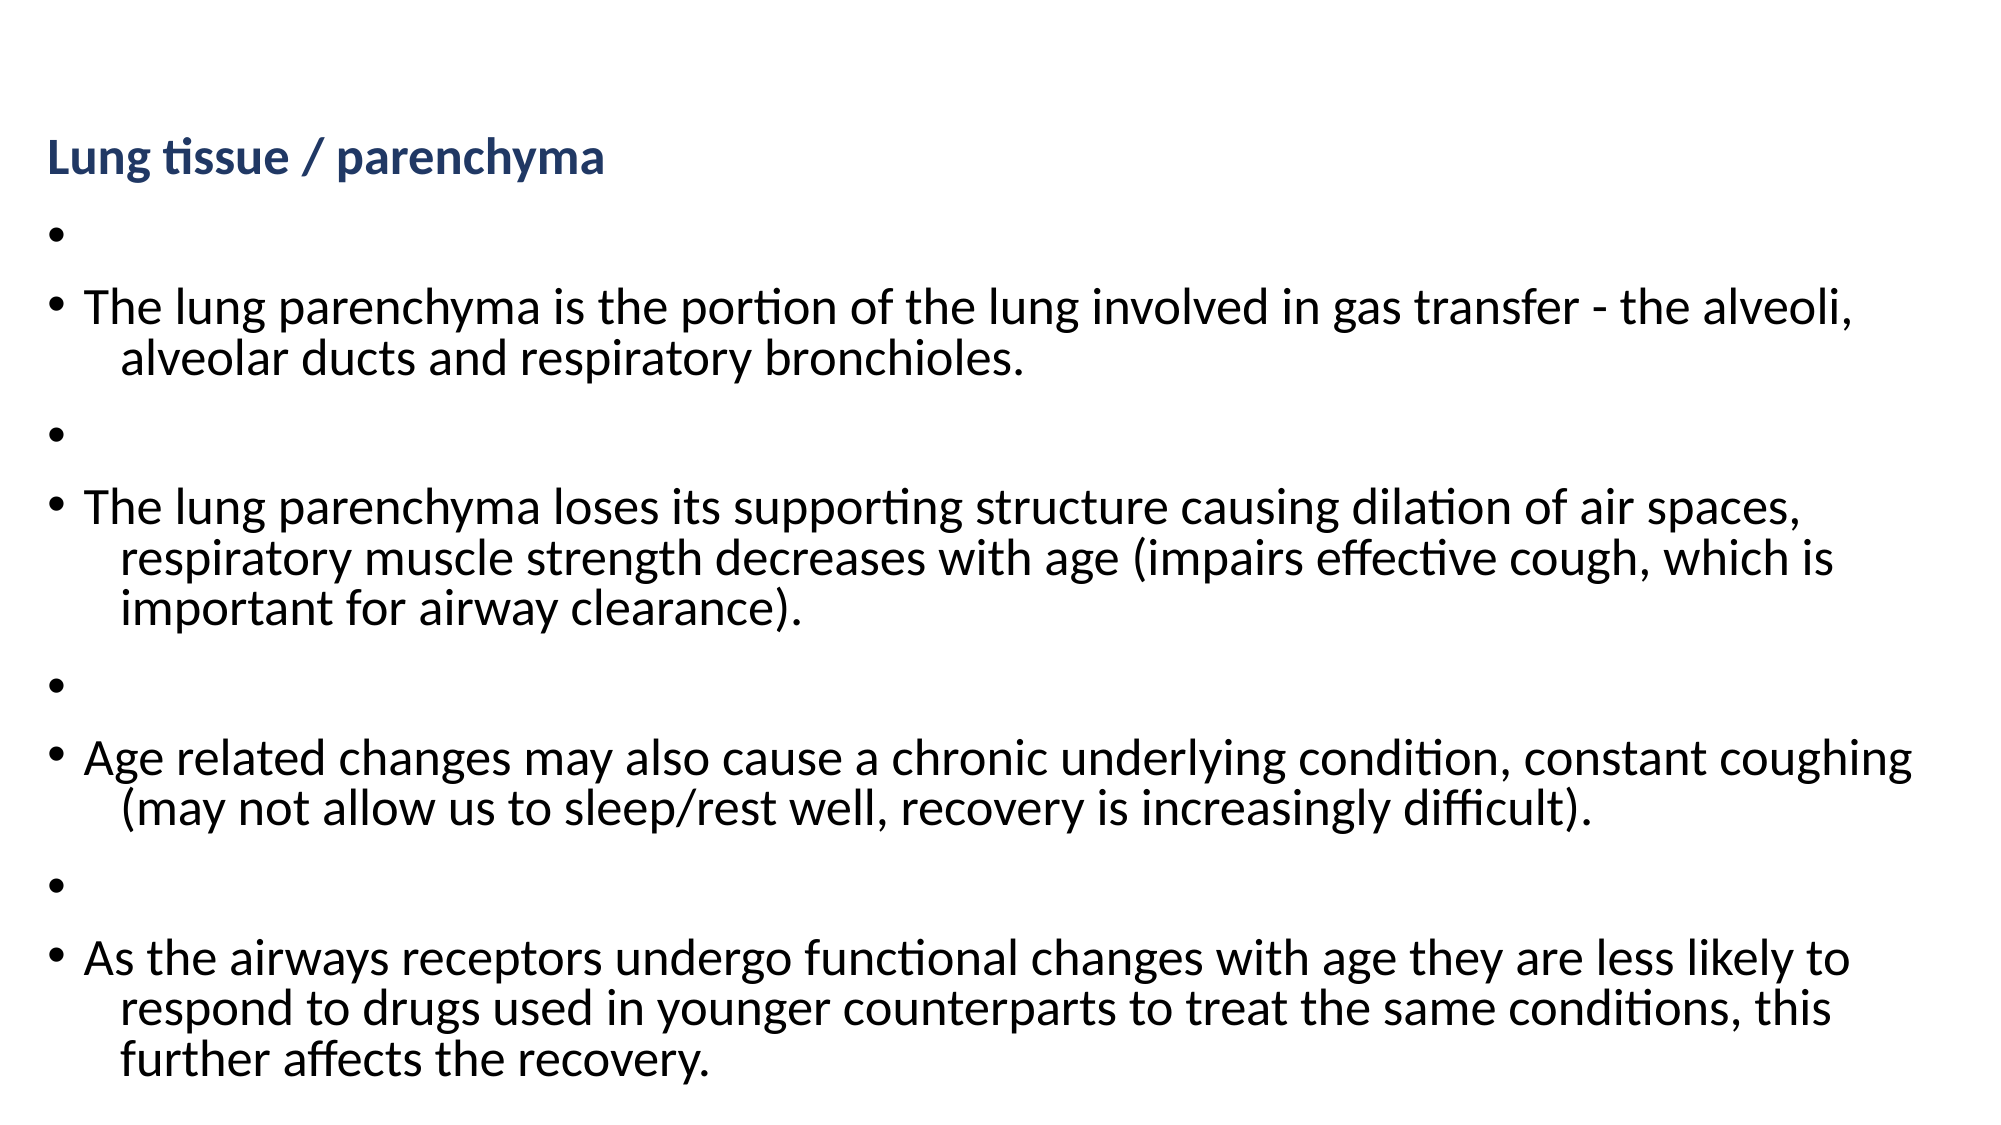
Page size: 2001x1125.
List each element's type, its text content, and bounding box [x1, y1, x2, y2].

list Lung tissue / parenchyma The lung parenchyma is the portion of the lung involved in gas transfer - the alveoli, alveolar ducts and respiratory bronchioles. The lung parenchyma loses its supporting structure causing dilation of air spaces, respiratory muscle strength decreases with age (impairs effective cough, which is important for airway clearance). Age related changes may also cause a chronic underlying condition, constant coughing (may not allow us to sleep/rest well, recovery is increasingly difficult). As the airways receptors undergo functional changes with age they are less likely to respond to drugs used in younger counterparts to treat the same conditions, this further affects the recovery. [32, 126, 1964, 1101]
